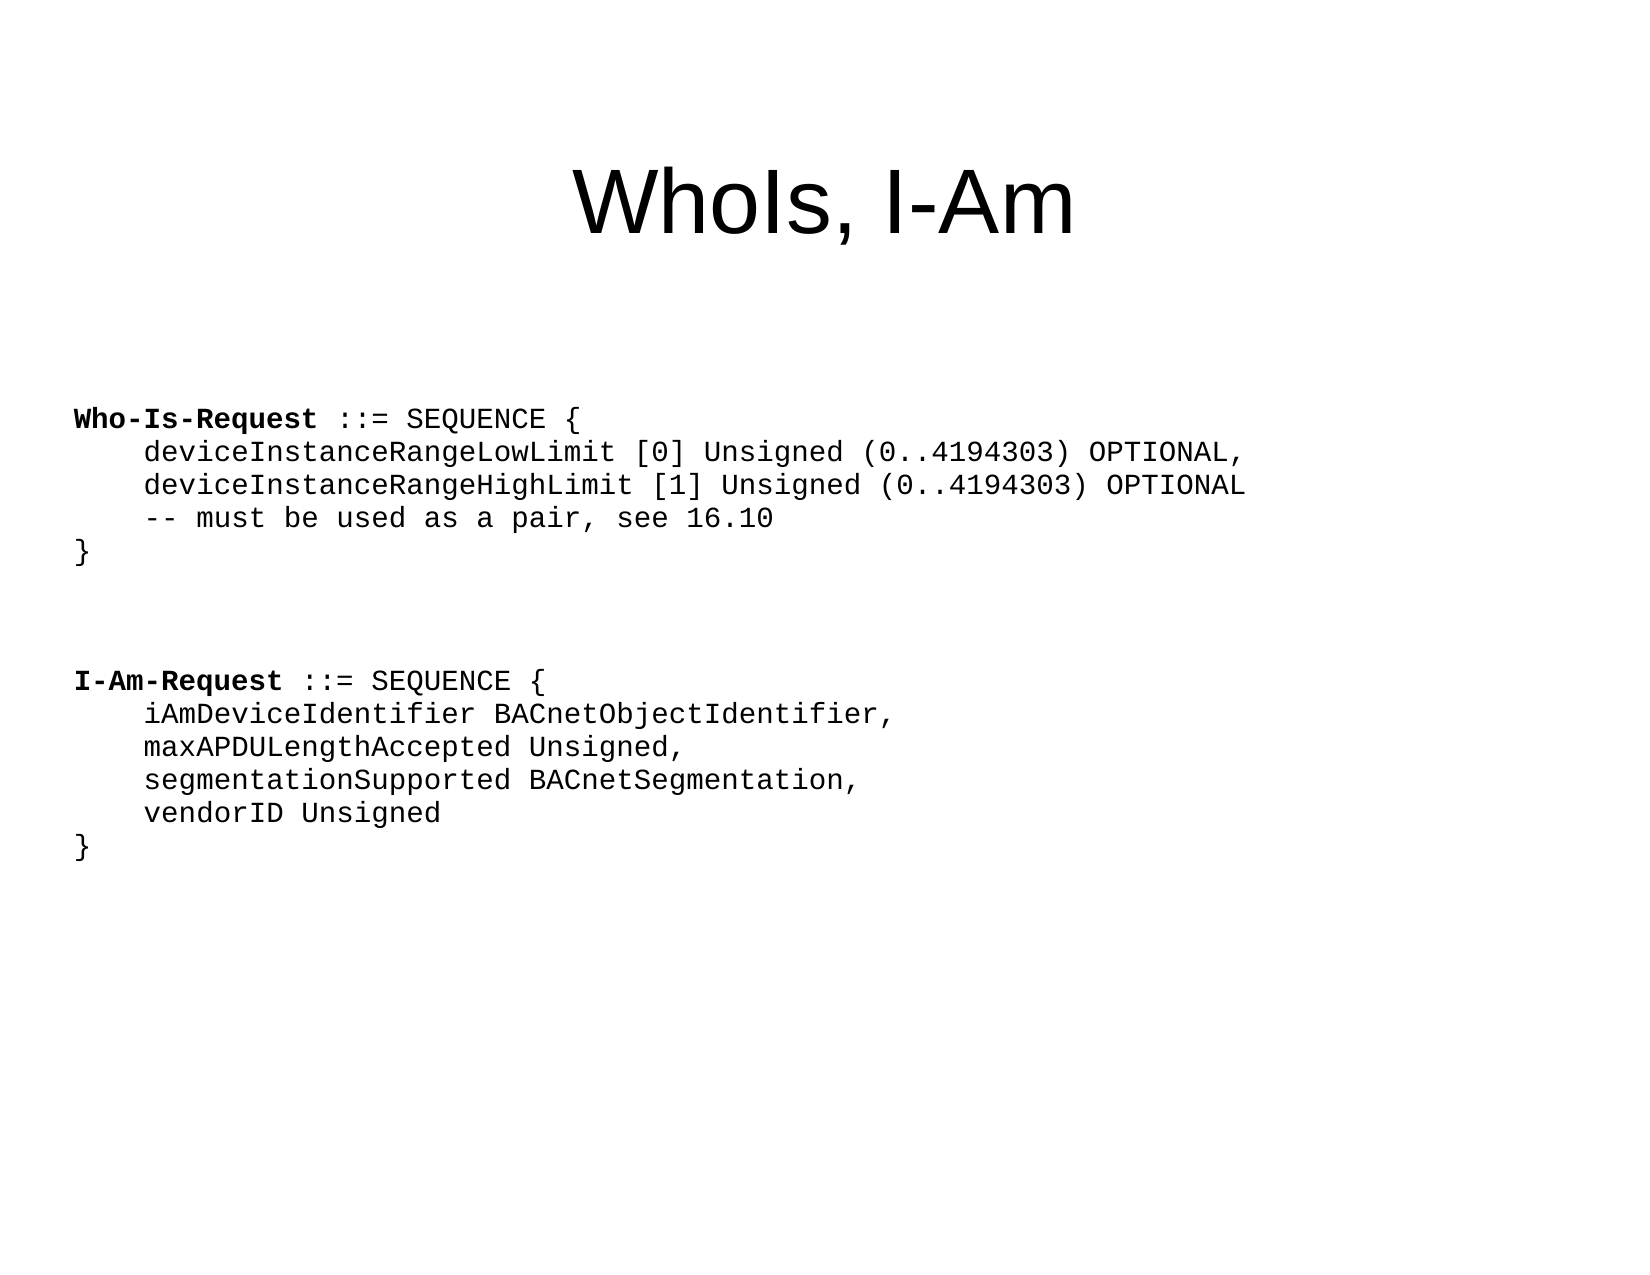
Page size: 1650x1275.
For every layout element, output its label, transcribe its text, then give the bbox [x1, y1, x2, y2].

text_box Who-Is-Request ::= SEQUENCE { deviceInstanceRangeLowLimit [0] Unsigned (0..4194303) OPTIONAL, deviceInstanceRangeHighLimit [1] Unsigned (0..4194303) OPTIONAL -- must be used as a pair, see 16.10 } [59, 396, 1591, 570]
title WhoIs, I-Am [135, 105, 1515, 299]
text_box I-Am-Request ::= SEQUENCE { iAmDeviceIdentifier BACnetObjectIdentifier, maxAPDULengthAccepted Unsigned, segmentationSupported BACnetSegmentation, vendorID Unsigned } [59, 659, 1591, 864]
